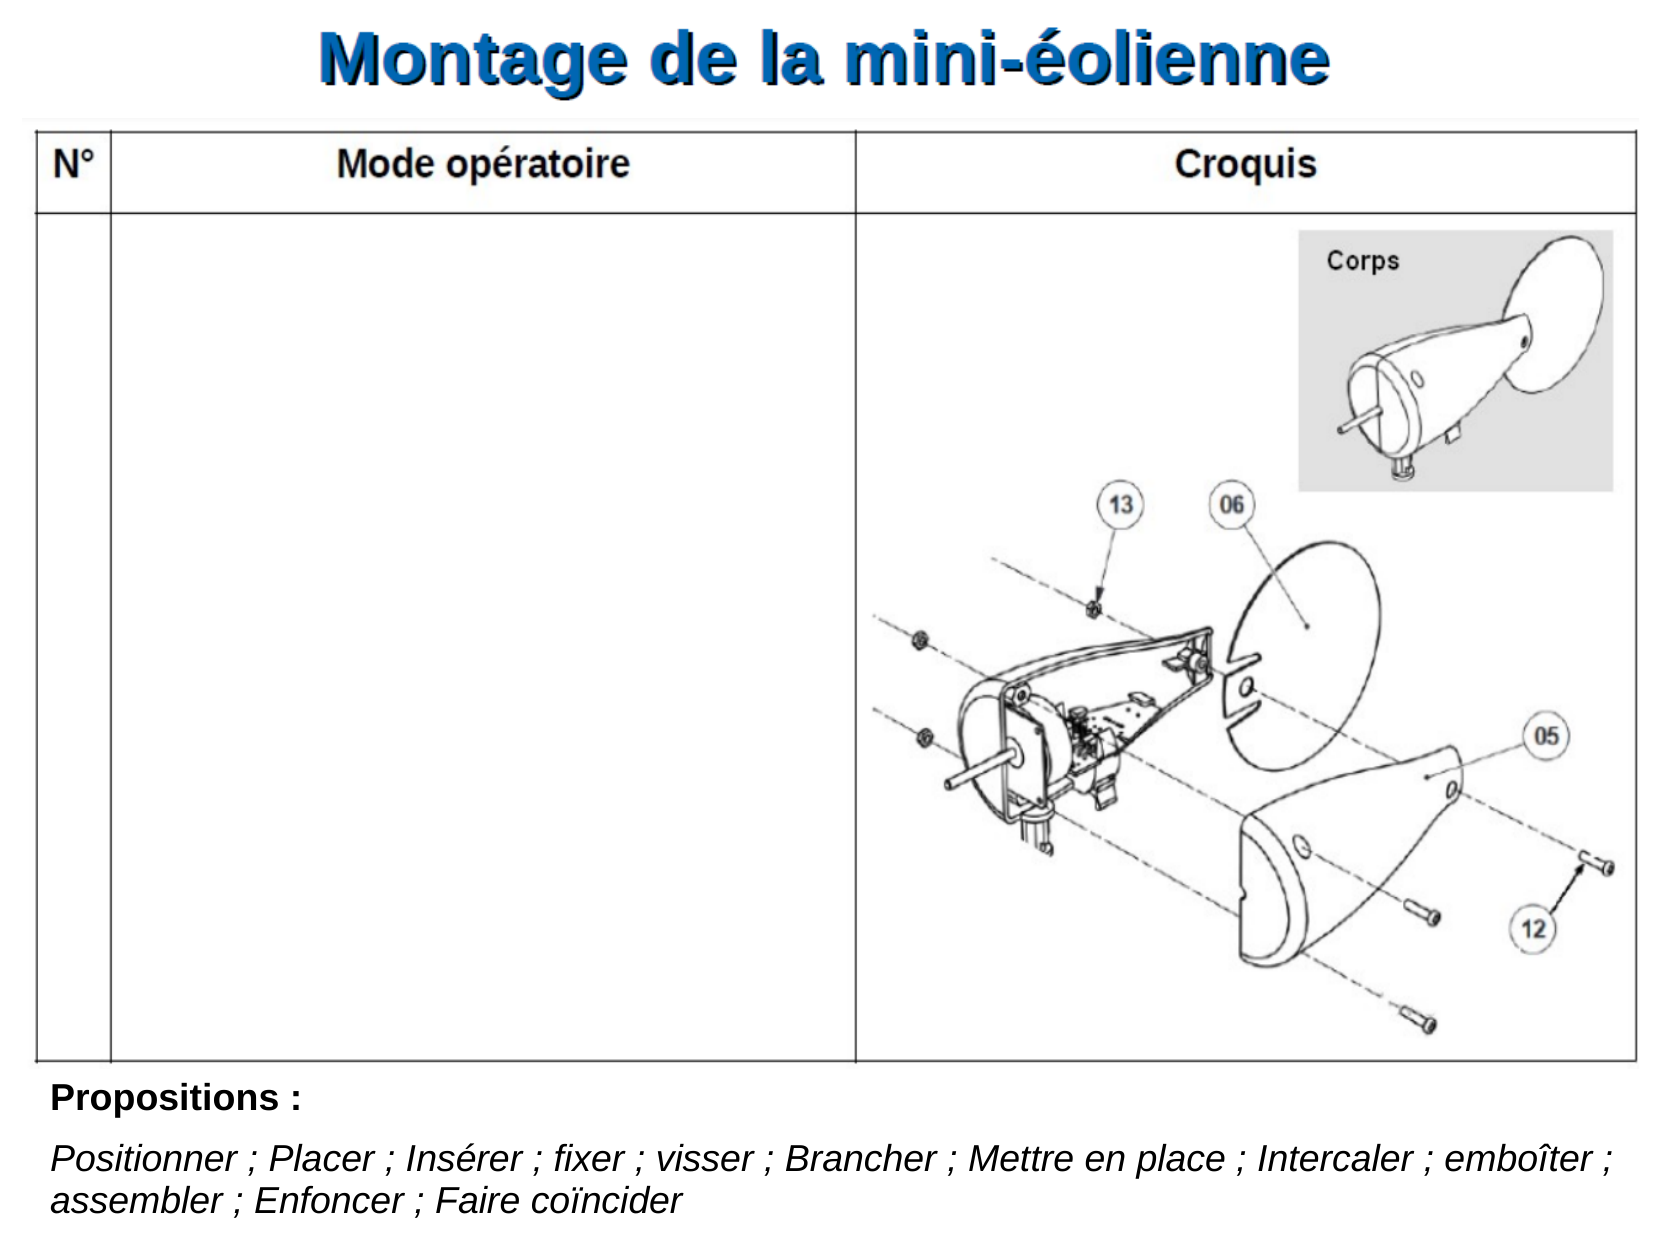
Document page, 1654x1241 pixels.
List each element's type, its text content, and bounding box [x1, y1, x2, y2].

text_box Propositions : Positionner ; Placer ; Insérer ; fixer ; visser ; Brancher ; Mettre en place ; Intercaler ; emboîter ; assembler ; Enfoncer ; Faire coïncider [35, 1068, 1642, 1230]
picture [22, 118, 1640, 1069]
picture [310, 6, 1347, 101]
